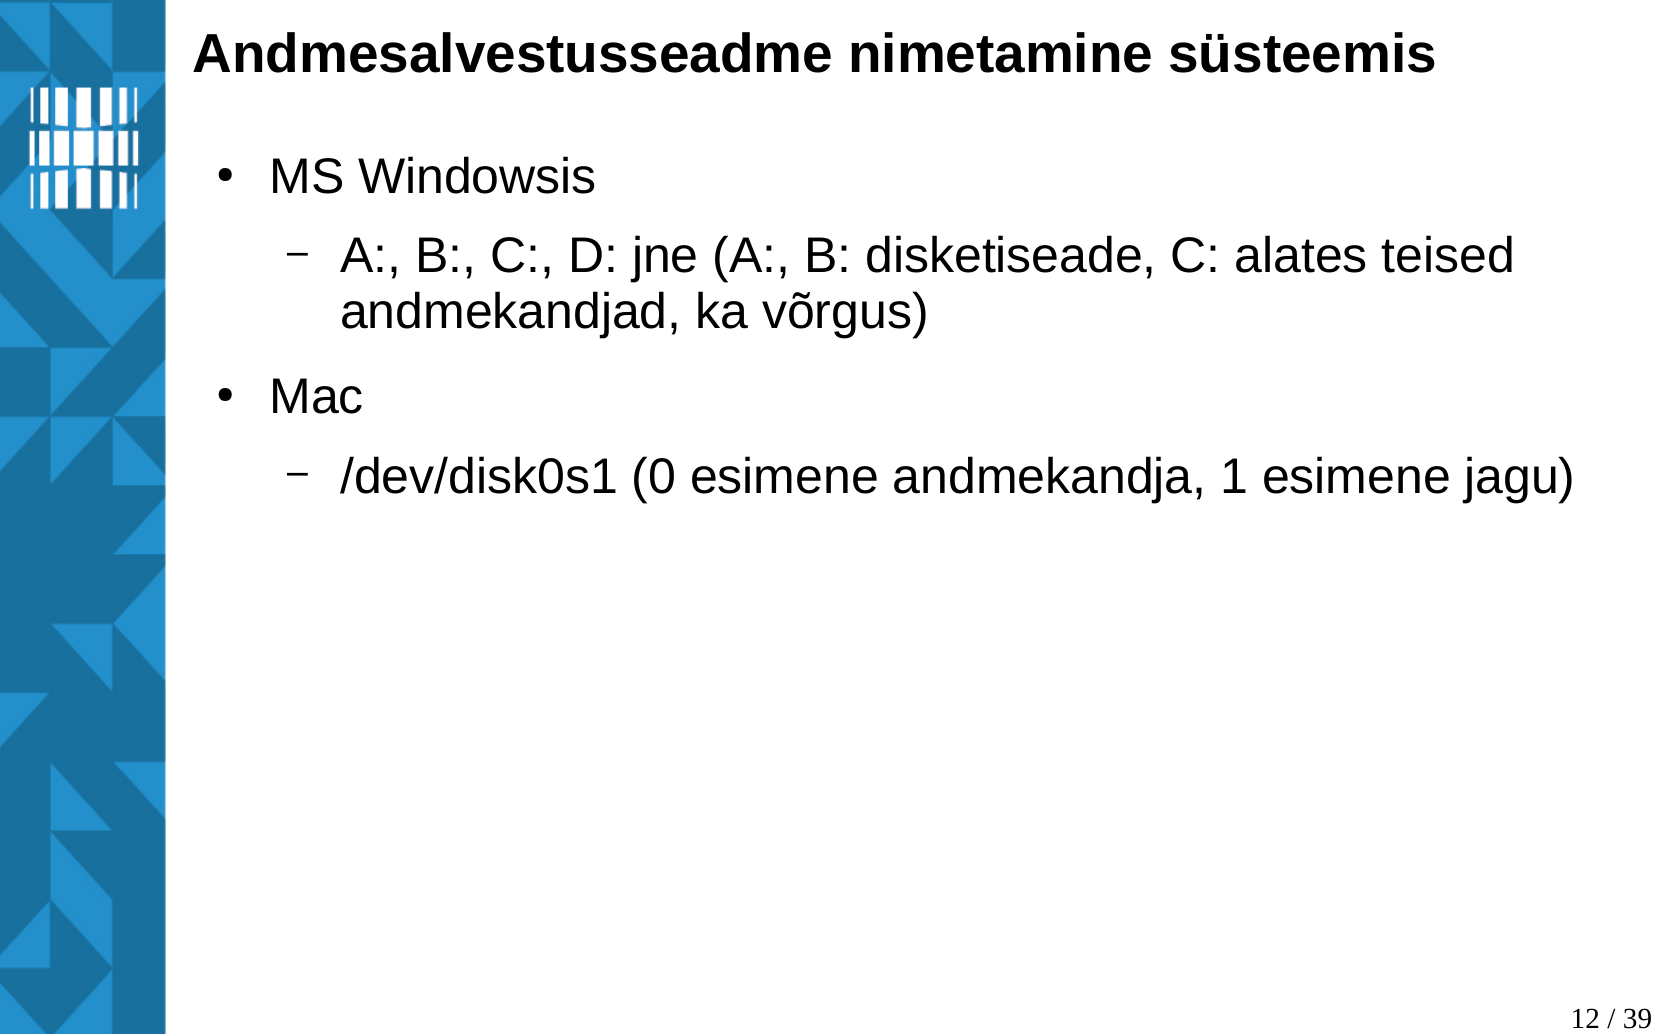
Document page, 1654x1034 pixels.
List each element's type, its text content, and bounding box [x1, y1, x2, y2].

title Andmesalvestusseadme nimetamine süsteemis [192, 1, 1501, 105]
list MS Windowsis A:, B:, C:, D: jne (A:, B: disketiseade, C: alates teised andmekandjad, ka võrgus) Mac /dev/disk0s1 (0 esimene andmekandja, 1 esimene jagu) [198, 148, 1625, 1004]
